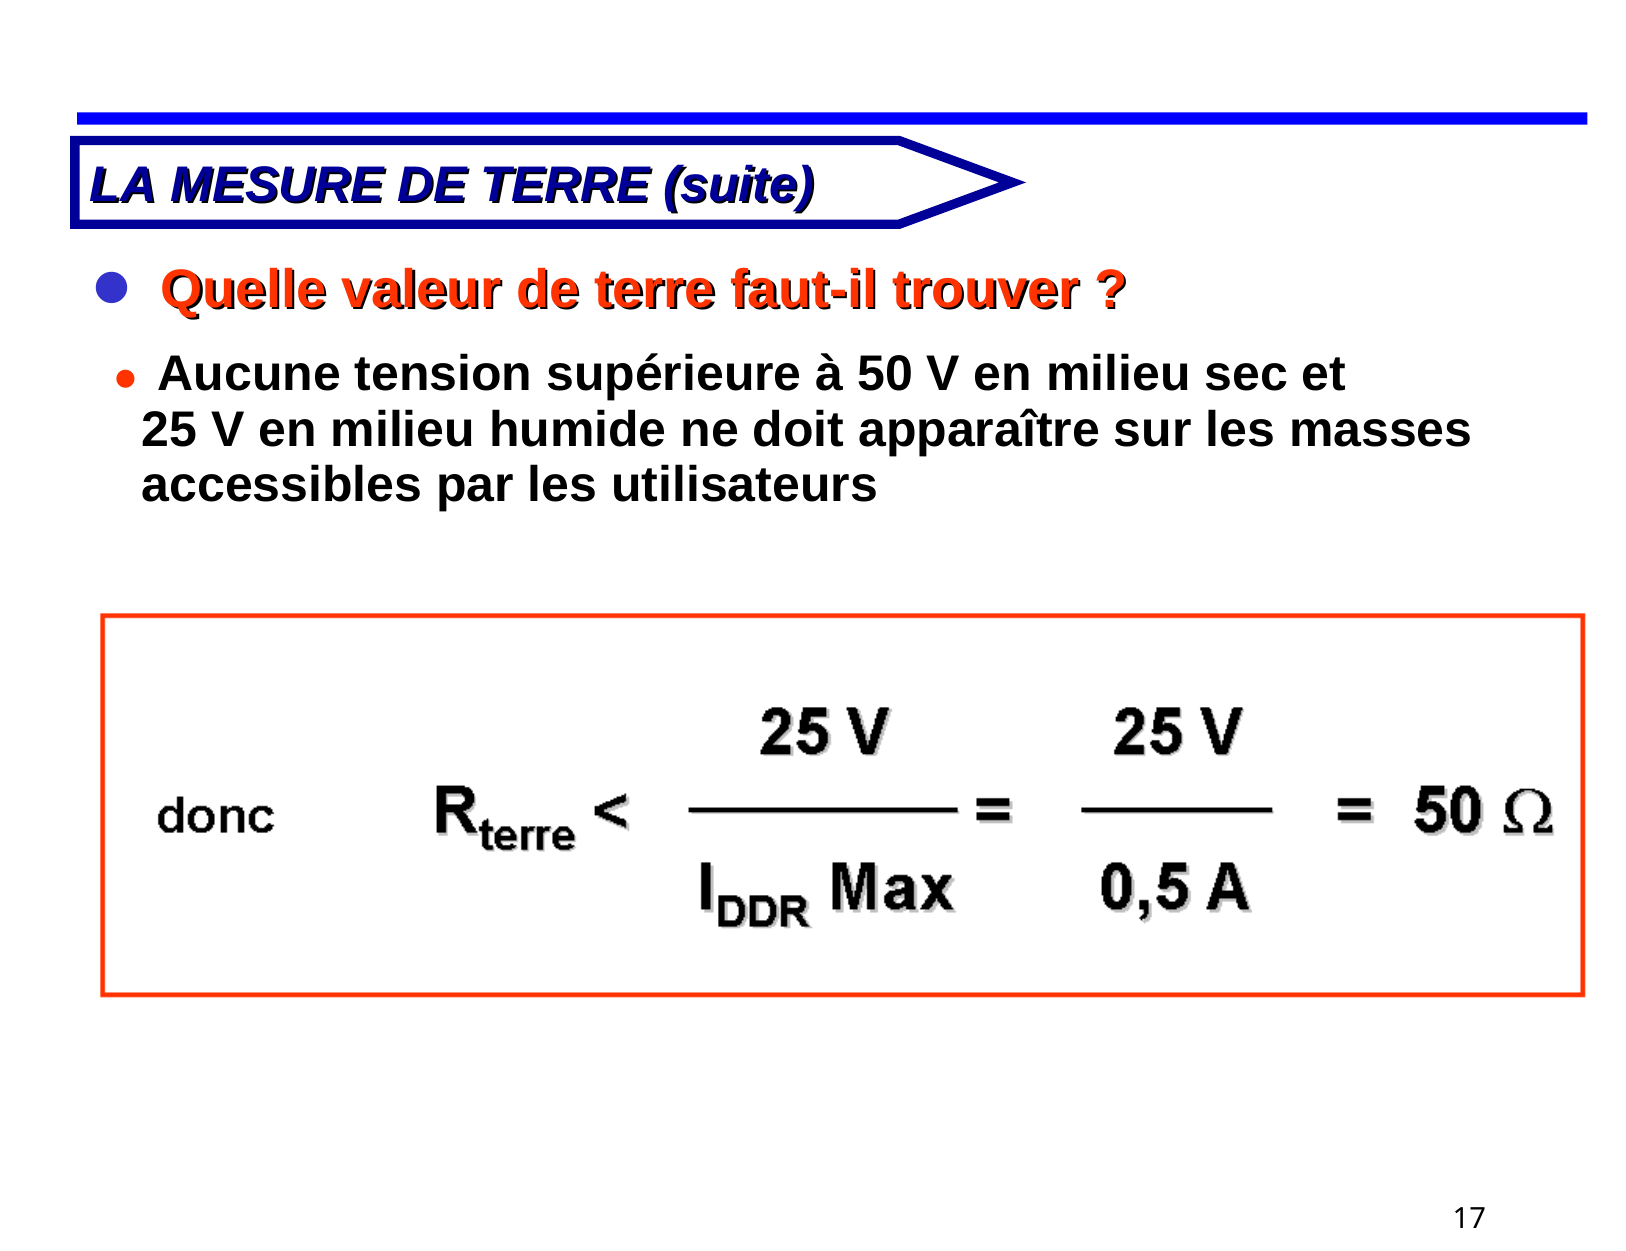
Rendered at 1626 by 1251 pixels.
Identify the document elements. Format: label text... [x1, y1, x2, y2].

text_box  Aucune tension supérieure à 50 V en milieu sec et 25 V en milieu humide ne doit apparaître sur les masses accessibles par les utilisateurs [99, 337, 1489, 521]
text_box LA MESURE DE TERRE (suite)‏ [74, 140, 1013, 225]
text_box  Quelle valeur de terre faut-il trouver ? [74, 249, 1163, 328]
chart [99, 612, 1587, 999]
